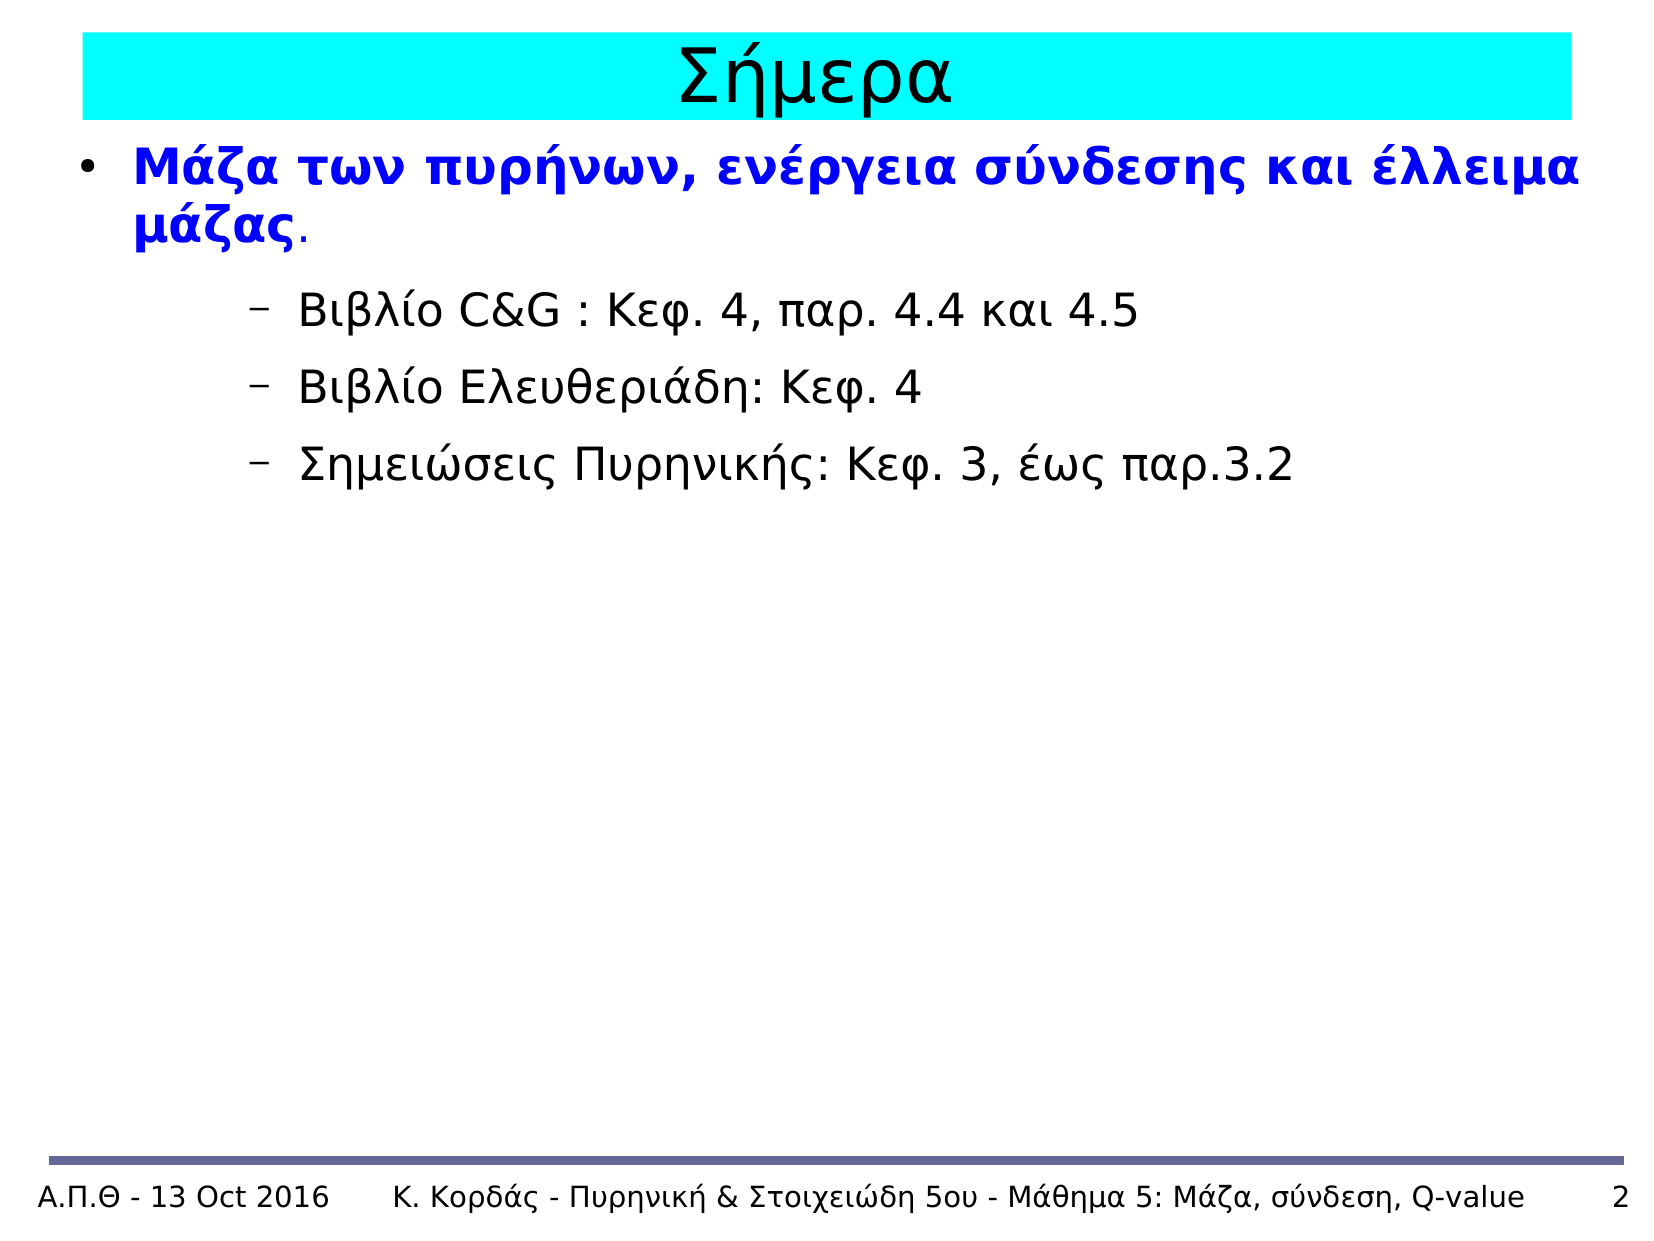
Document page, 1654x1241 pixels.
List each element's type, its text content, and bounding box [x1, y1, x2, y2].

title Σήμερα [82, 32, 1571, 120]
list Μάζα των πυρήνων, ενέργεια σύνδεσης και έλλειμα μάζας. Βιβλίο C&G : Κεφ. 4, παρ. 4.4 και 4.5 Βιβλίο Ελευθεριάδη: Κεφ. 4 Σημειώσεις Πυρηνικής: Κεφ. 3, έως παρ.3.2 [61, 138, 1595, 1100]
